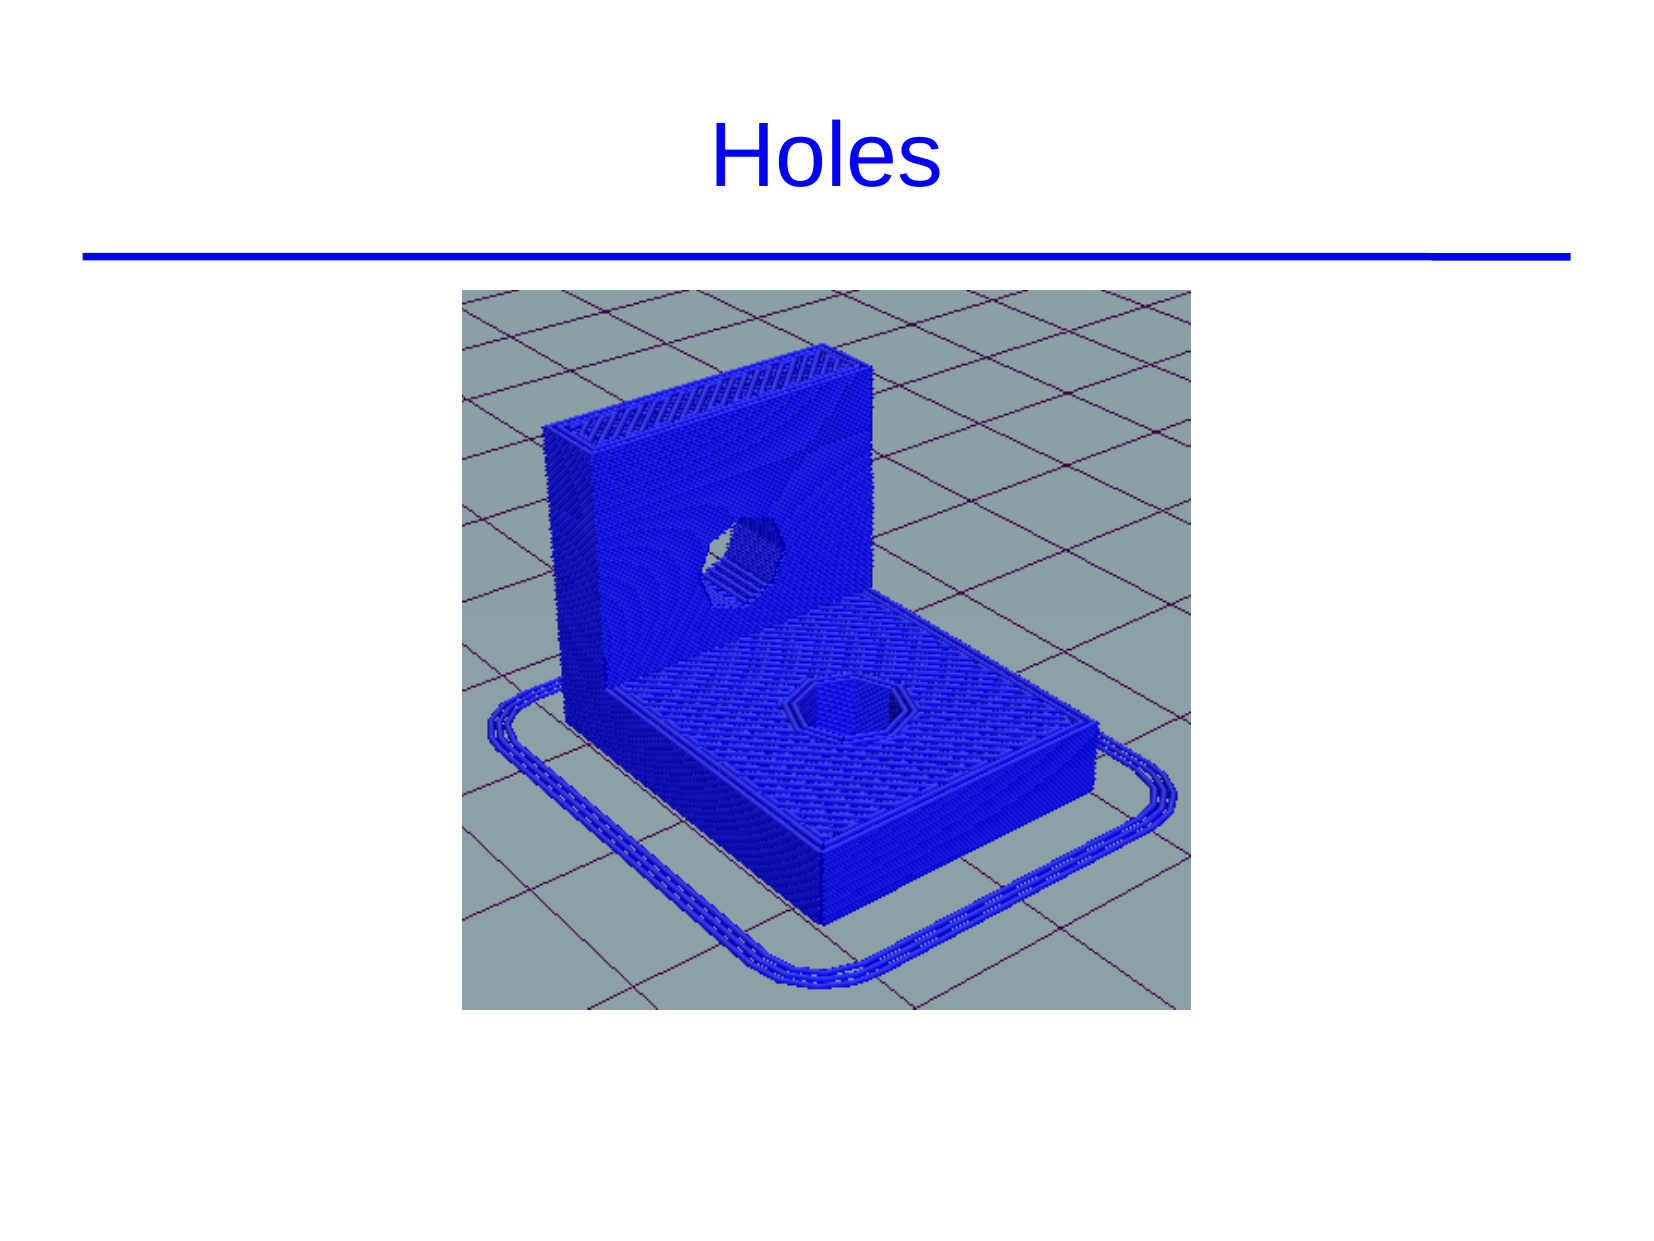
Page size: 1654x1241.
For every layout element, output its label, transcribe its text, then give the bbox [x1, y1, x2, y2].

title Holes [82, 49, 1571, 257]
picture [462, 290, 1191, 1010]
